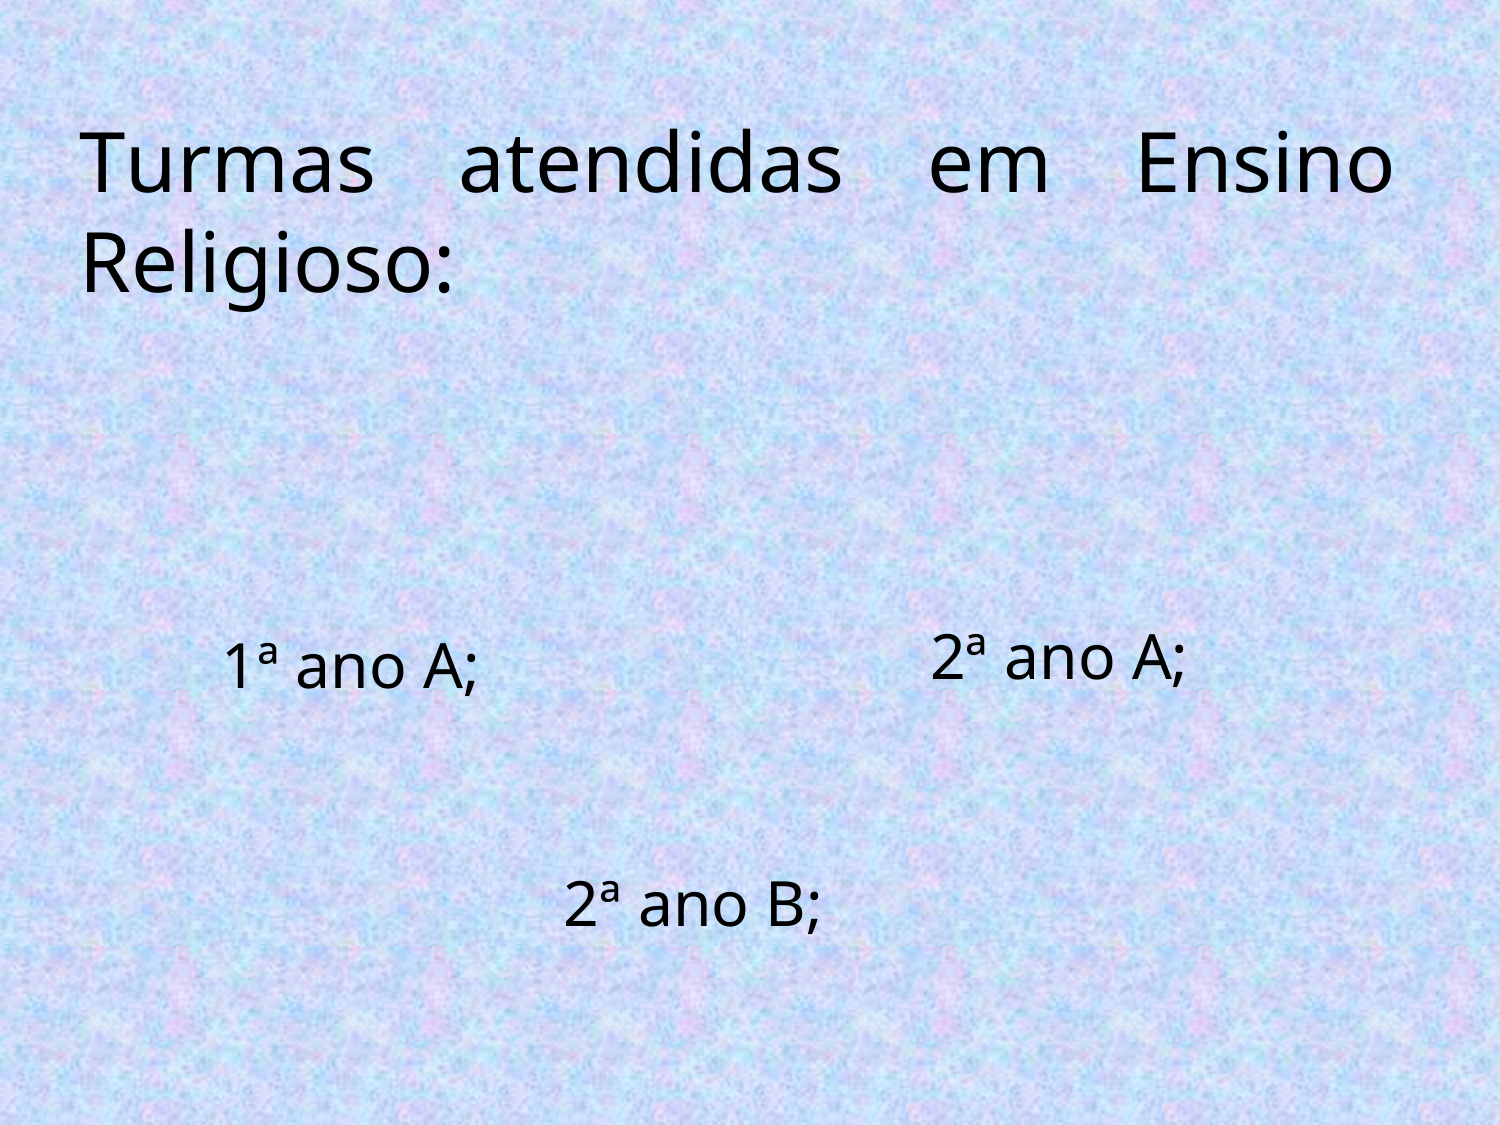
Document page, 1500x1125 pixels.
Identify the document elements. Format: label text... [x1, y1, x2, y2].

text_box 1ª ano A; [206, 618, 573, 709]
picture [0, 0, 1500, 1125]
text_box 2ª ano B; [549, 856, 916, 947]
text_box Turmas atendidas em Ensino Religioso: [64, 101, 1412, 318]
text_box 2ª ano A; [915, 609, 1282, 701]
